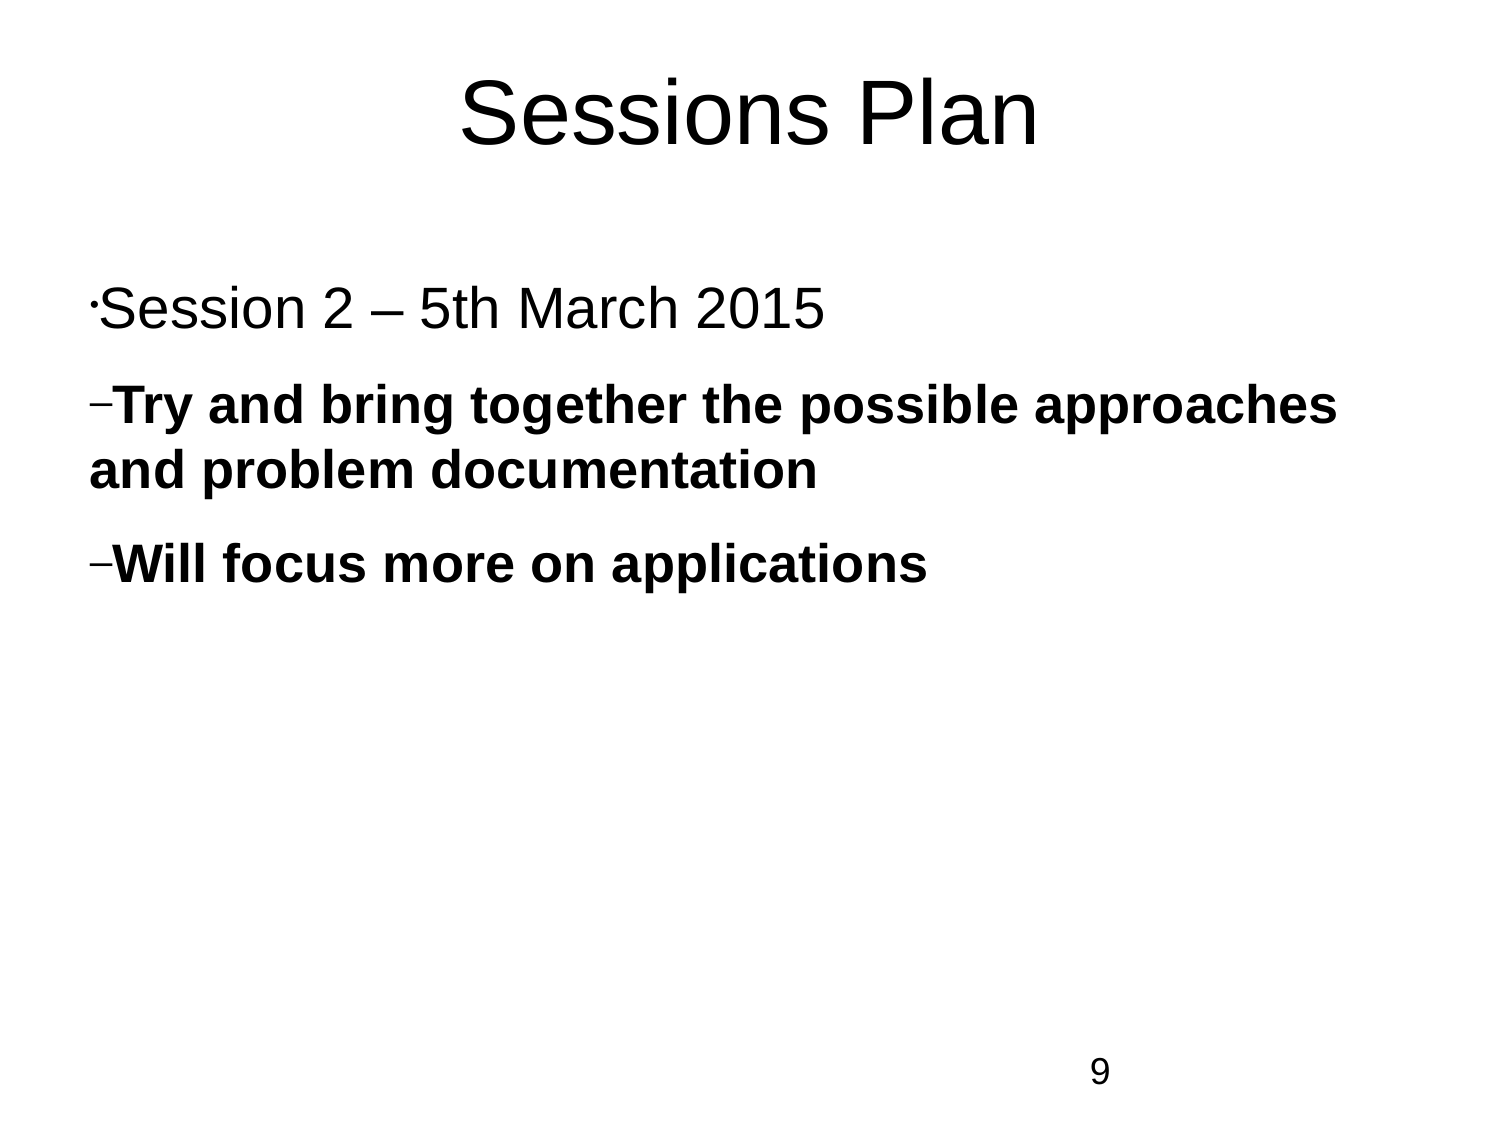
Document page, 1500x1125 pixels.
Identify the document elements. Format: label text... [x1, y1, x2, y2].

title Sessions Plan [75, 45, 1425, 233]
list Session 2 – 5th March 2015 Try and bring together the possible approaches and problem documentation Will focus more on applications [75, 262, 1425, 1005]
text_box <number> [1074, 1042, 1425, 1103]
